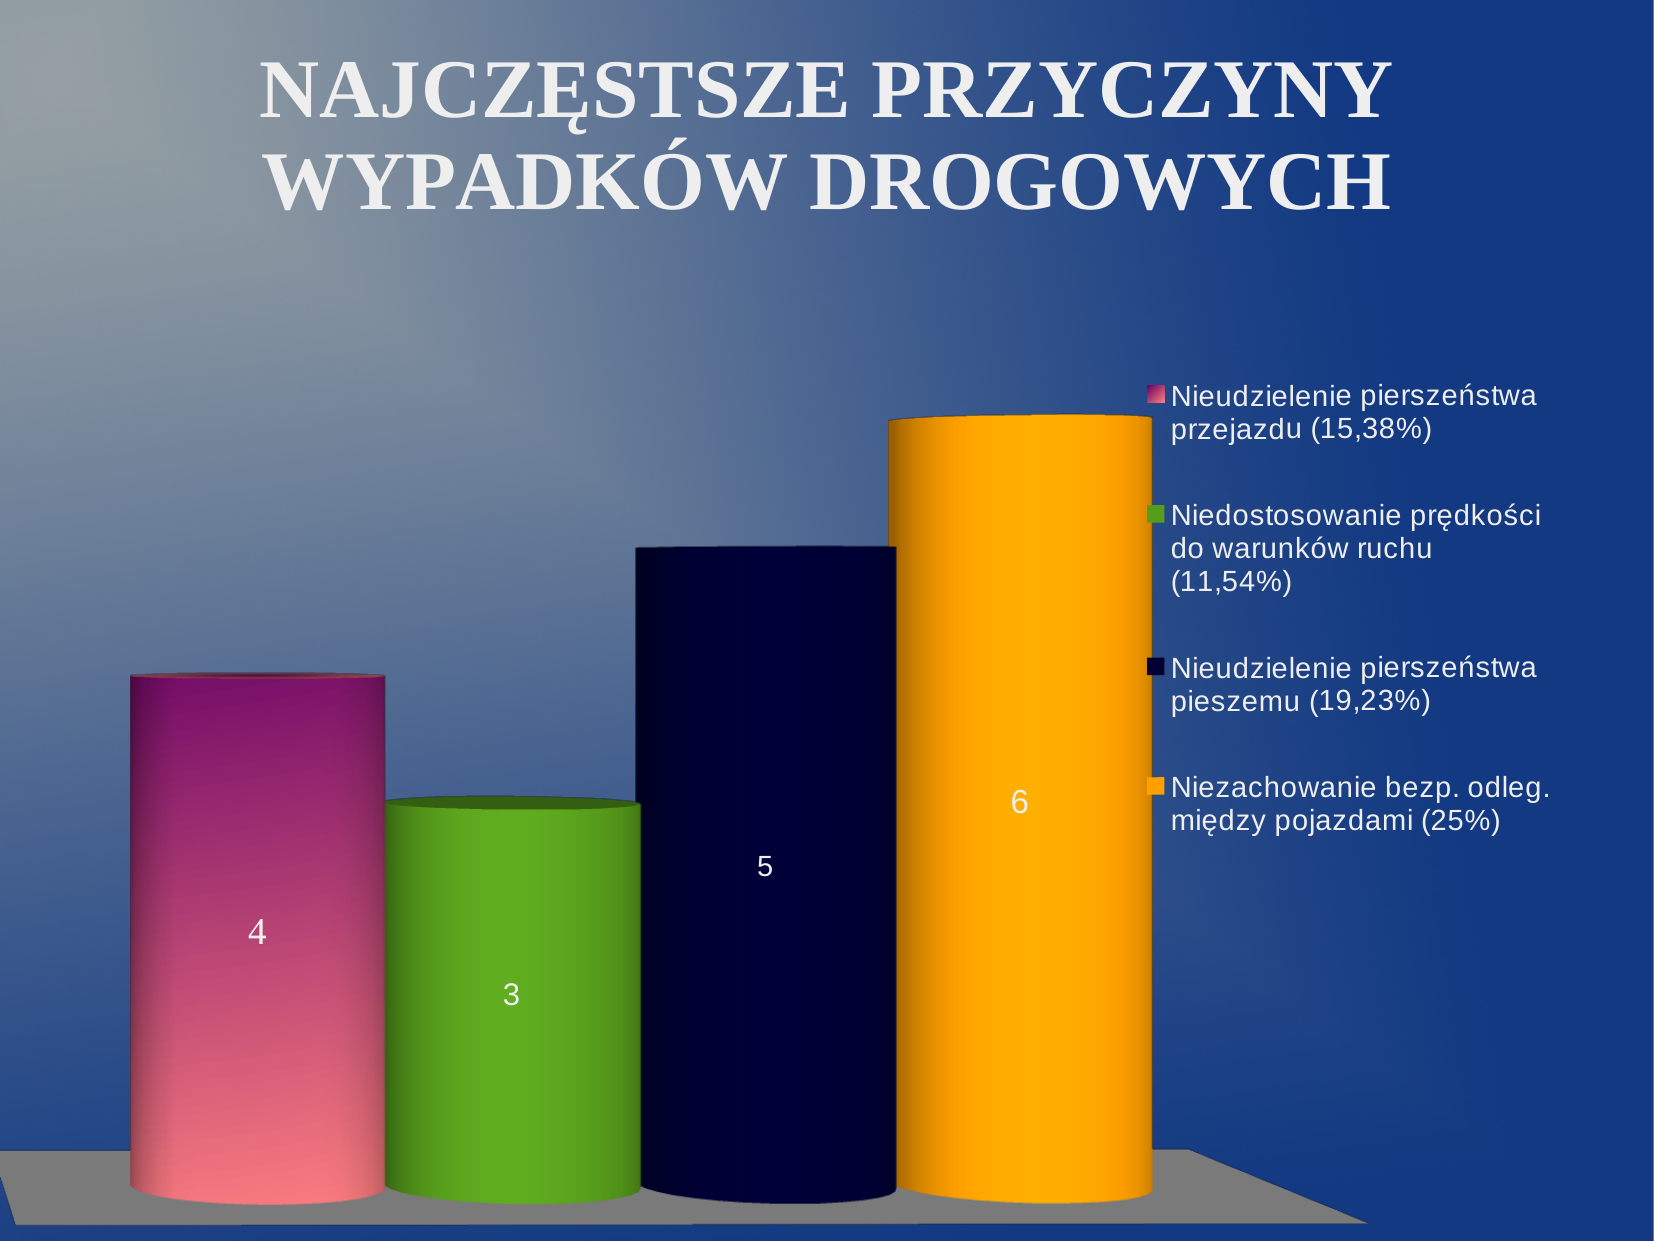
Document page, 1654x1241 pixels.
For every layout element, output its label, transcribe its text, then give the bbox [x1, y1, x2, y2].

title NAJCZĘSTSZE PRZYCZYNY WYPADKÓW DROGOWYCH [82, 35, 1571, 327]
chart [0, 316, 1570, 1241]
picture [0, 0, 1654, 1241]
